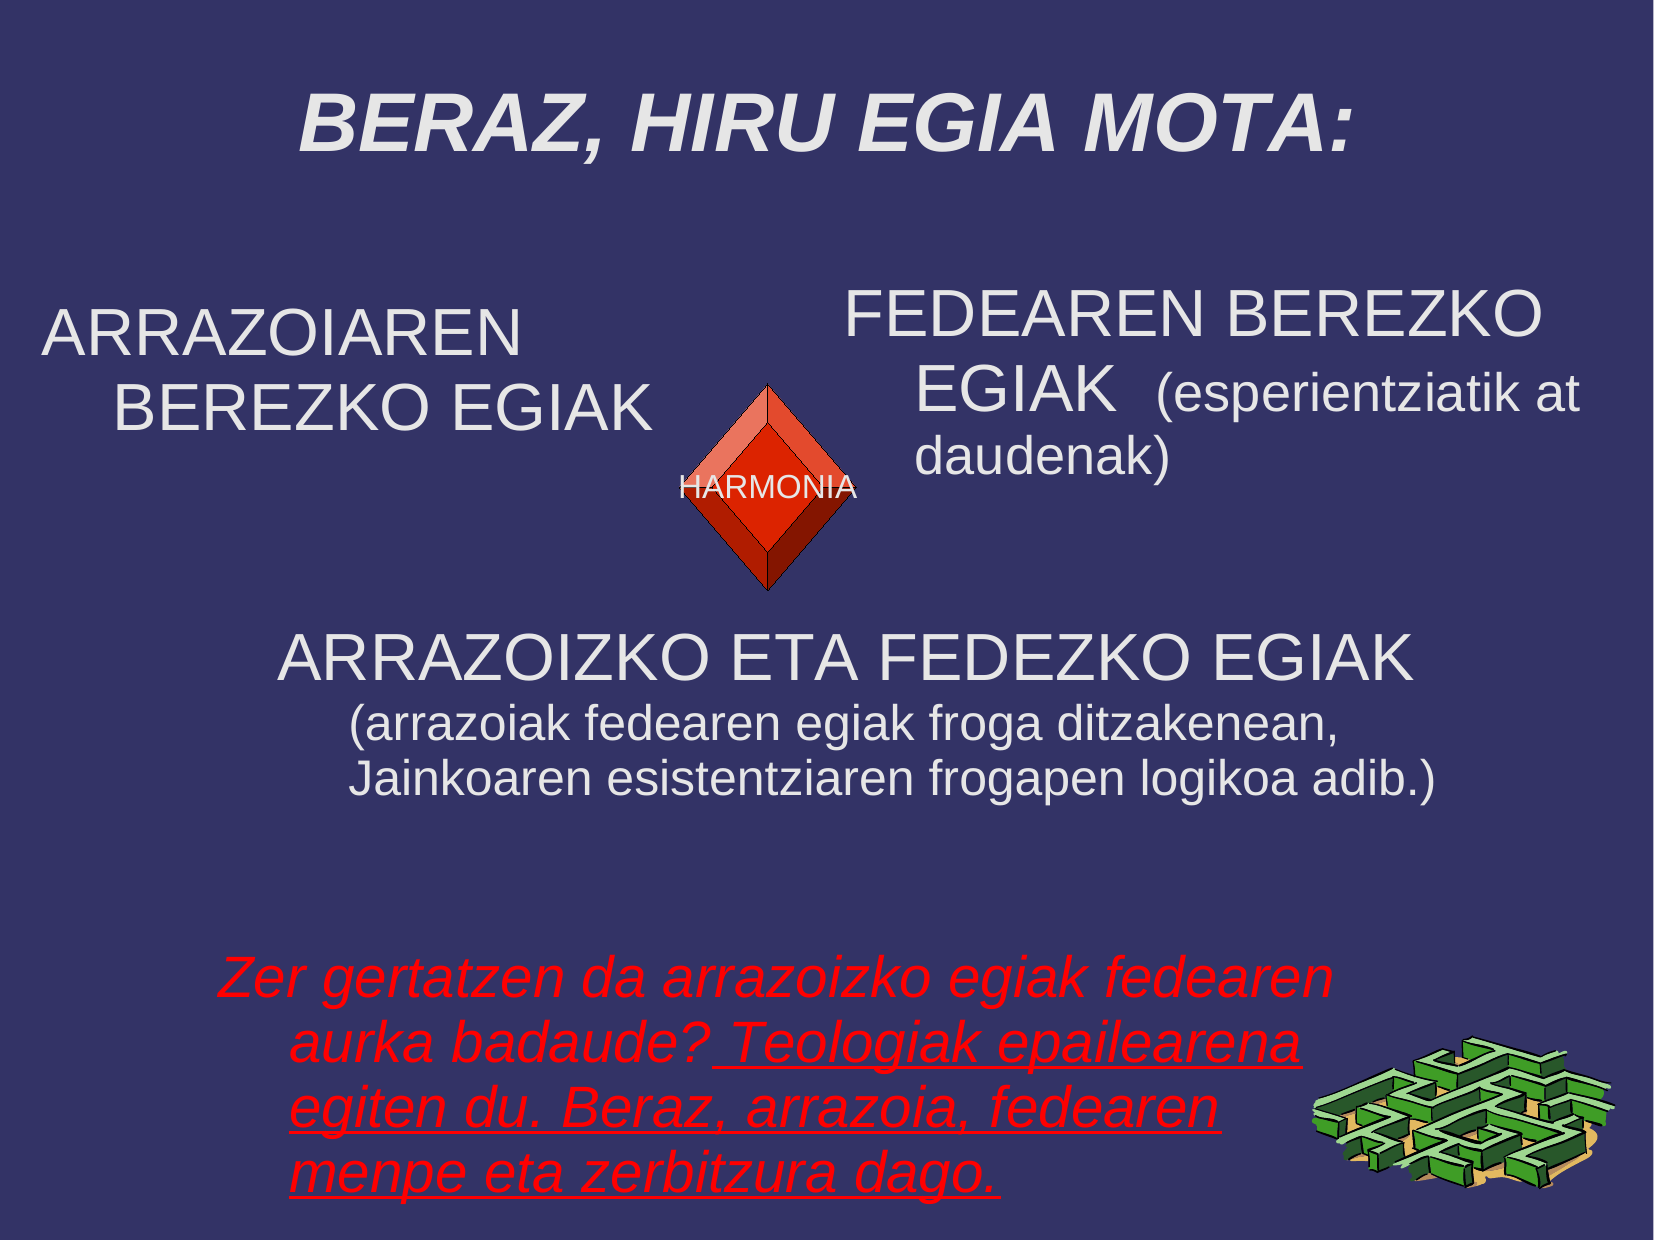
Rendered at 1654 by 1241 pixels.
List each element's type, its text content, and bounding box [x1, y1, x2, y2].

title BERAZ, HIRU EGIA MOTA: [121, 19, 1534, 227]
list ARRAZOIAREN BEREZKO EGIAK [30, 295, 709, 521]
text_box HARMONIA [718, 423, 820, 551]
list ARRAZOIZKO ETA FEDEZKO EGIAK (arrazoiak fedearen egiak froga ditzakenean, Jainkoaren esistentziaren frogapen logikoa adib.) [265, 620, 1477, 905]
list FEDEAREN BEREZKO EGIAK (esperientziatik at daudenak) [831, 276, 1625, 562]
list Zer gertatzen da arrazoizko egiak fedearen aurka badaude? Teologiak epailearena egiten du. Beraz, arrazoia, fedearen menpe eta zerbitzura dago. [206, 944, 1359, 1204]
